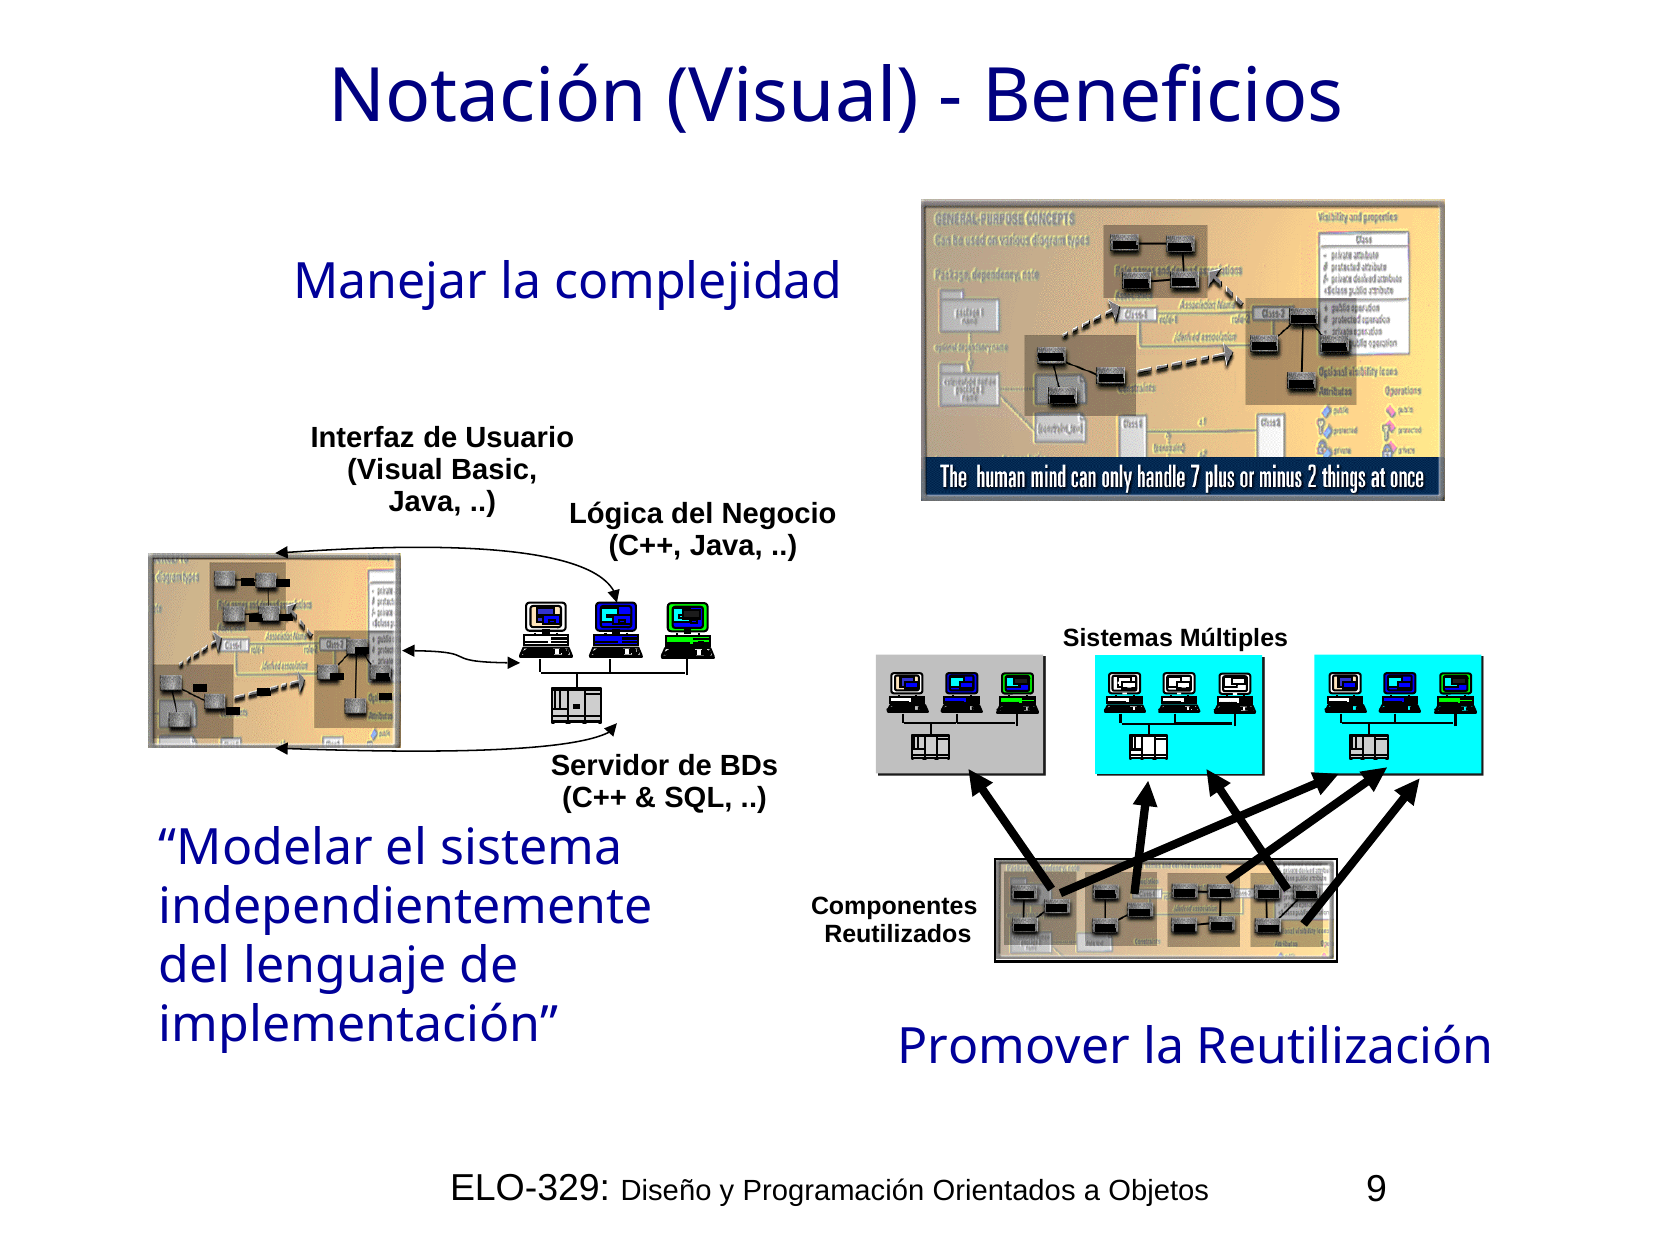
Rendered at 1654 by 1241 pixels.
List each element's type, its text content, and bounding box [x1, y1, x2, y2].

text_box [667, 603, 708, 632]
text_box Lógica del Negocio (C++, Java, ..)‏ [554, 487, 852, 569]
picture [996, 860, 1336, 961]
text_box [561, 691, 567, 708]
text_box Sistemas Múltiples [1047, 614, 1304, 659]
text_box Servidor de BDs (C++ & SQL, ..)‏ [535, 740, 794, 822]
text_box [569, 691, 584, 715]
picture [148, 553, 403, 749]
text_box “Modelar el sistema independientemente del lenguaje de implementación” [144, 809, 792, 1061]
text_box [523, 635, 569, 645]
text_box [593, 635, 639, 645]
text_box Manejar la complejidad [278, 242, 858, 318]
text_box [552, 688, 601, 724]
title Notación (Visual) - Beneficios [82, 43, 1571, 144]
text_box Promover la Reutilización [882, 1007, 1510, 1083]
text_box [1314, 654, 1482, 774]
text_box Componentes Reutilizados [796, 883, 1000, 955]
text_box [526, 602, 566, 631]
text_box [596, 602, 636, 631]
picture [921, 200, 1446, 502]
text_box [875, 654, 1044, 774]
text_box [665, 636, 710, 646]
text_box [1095, 659, 1263, 774]
text_box Interfaz de Usuario (Visual Basic, Java, ..)‏ [295, 412, 590, 525]
